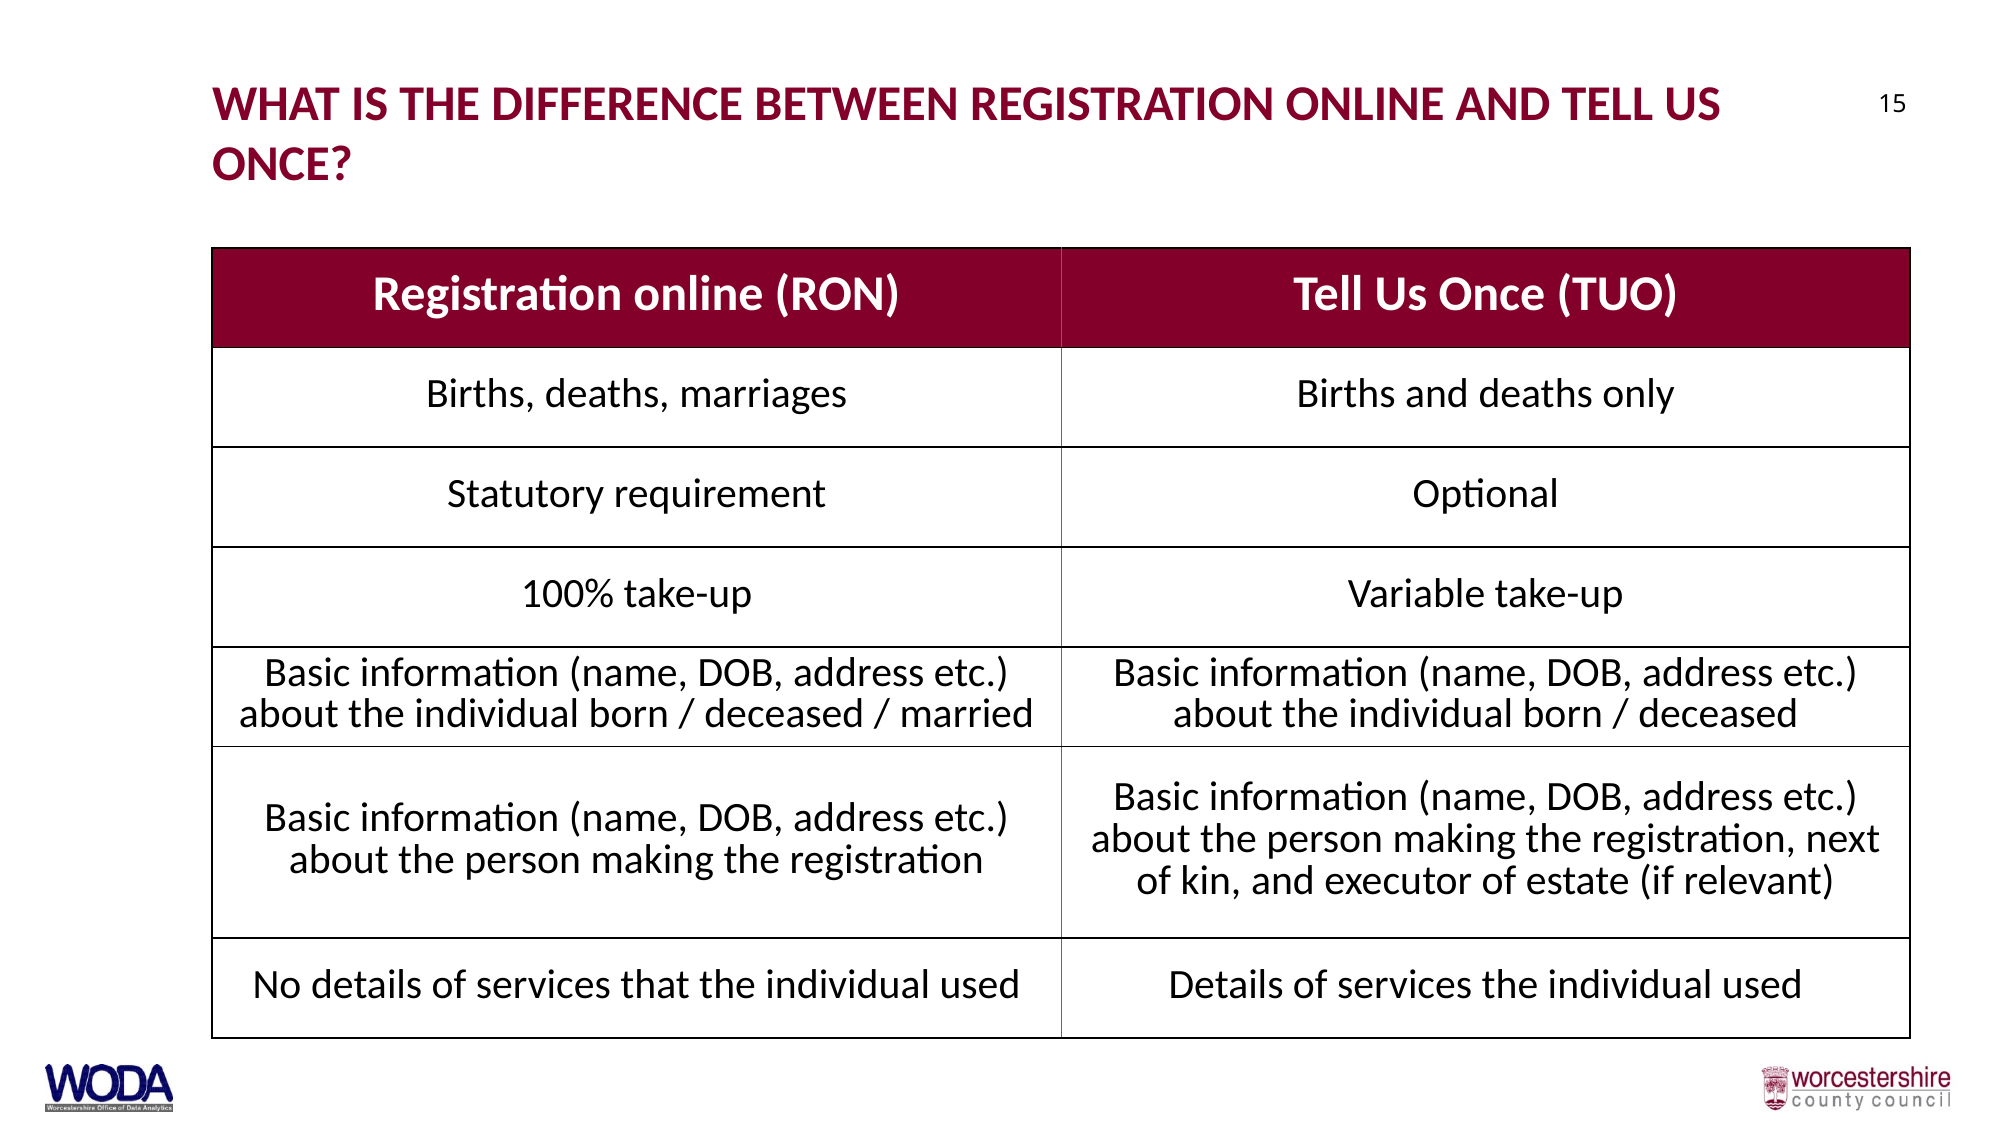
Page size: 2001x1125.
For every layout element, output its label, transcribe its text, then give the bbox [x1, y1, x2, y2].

table_cell 100% take-up [213, 548, 1061, 646]
picture [1749, 1055, 1971, 1121]
table_cell Statutory requirement [213, 448, 1061, 546]
table_cell Basic information (name, DOB, address etc.) about the person making the registration, next of kin, and executor of estate (if relevant) [1062, 747, 1909, 937]
table_cell Basic information (name, DOB, address etc.) about the person making the registration [213, 747, 1061, 937]
picture [45, 1064, 173, 1112]
table_cell Variable take-up [1062, 548, 1909, 646]
table_cell Basic information (name, DOB, address etc.) about the individual born / deceased [1062, 648, 1909, 746]
table_cell No details of services that the individual used [213, 939, 1061, 1037]
table_header Registration online (RON) [213, 249, 1061, 347]
table_cell Basic information (name, DOB, address etc.) about the individual born / deceased / married [213, 648, 1061, 746]
title WHAT IS THE DIFFERENCE BETWEEN REGISTRATION ONLINE AND TELL US ONCE? [212, 70, 1809, 183]
table_cell Births and deaths only [1062, 348, 1909, 446]
slide_number <number> [1850, 87, 1907, 148]
table_cell Details of services the individual used [1062, 939, 1909, 1037]
table_cell Births, deaths, marriages [213, 348, 1061, 446]
table_header Tell Us Once (TUO) [1062, 249, 1909, 347]
table_cell Optional [1062, 448, 1909, 546]
